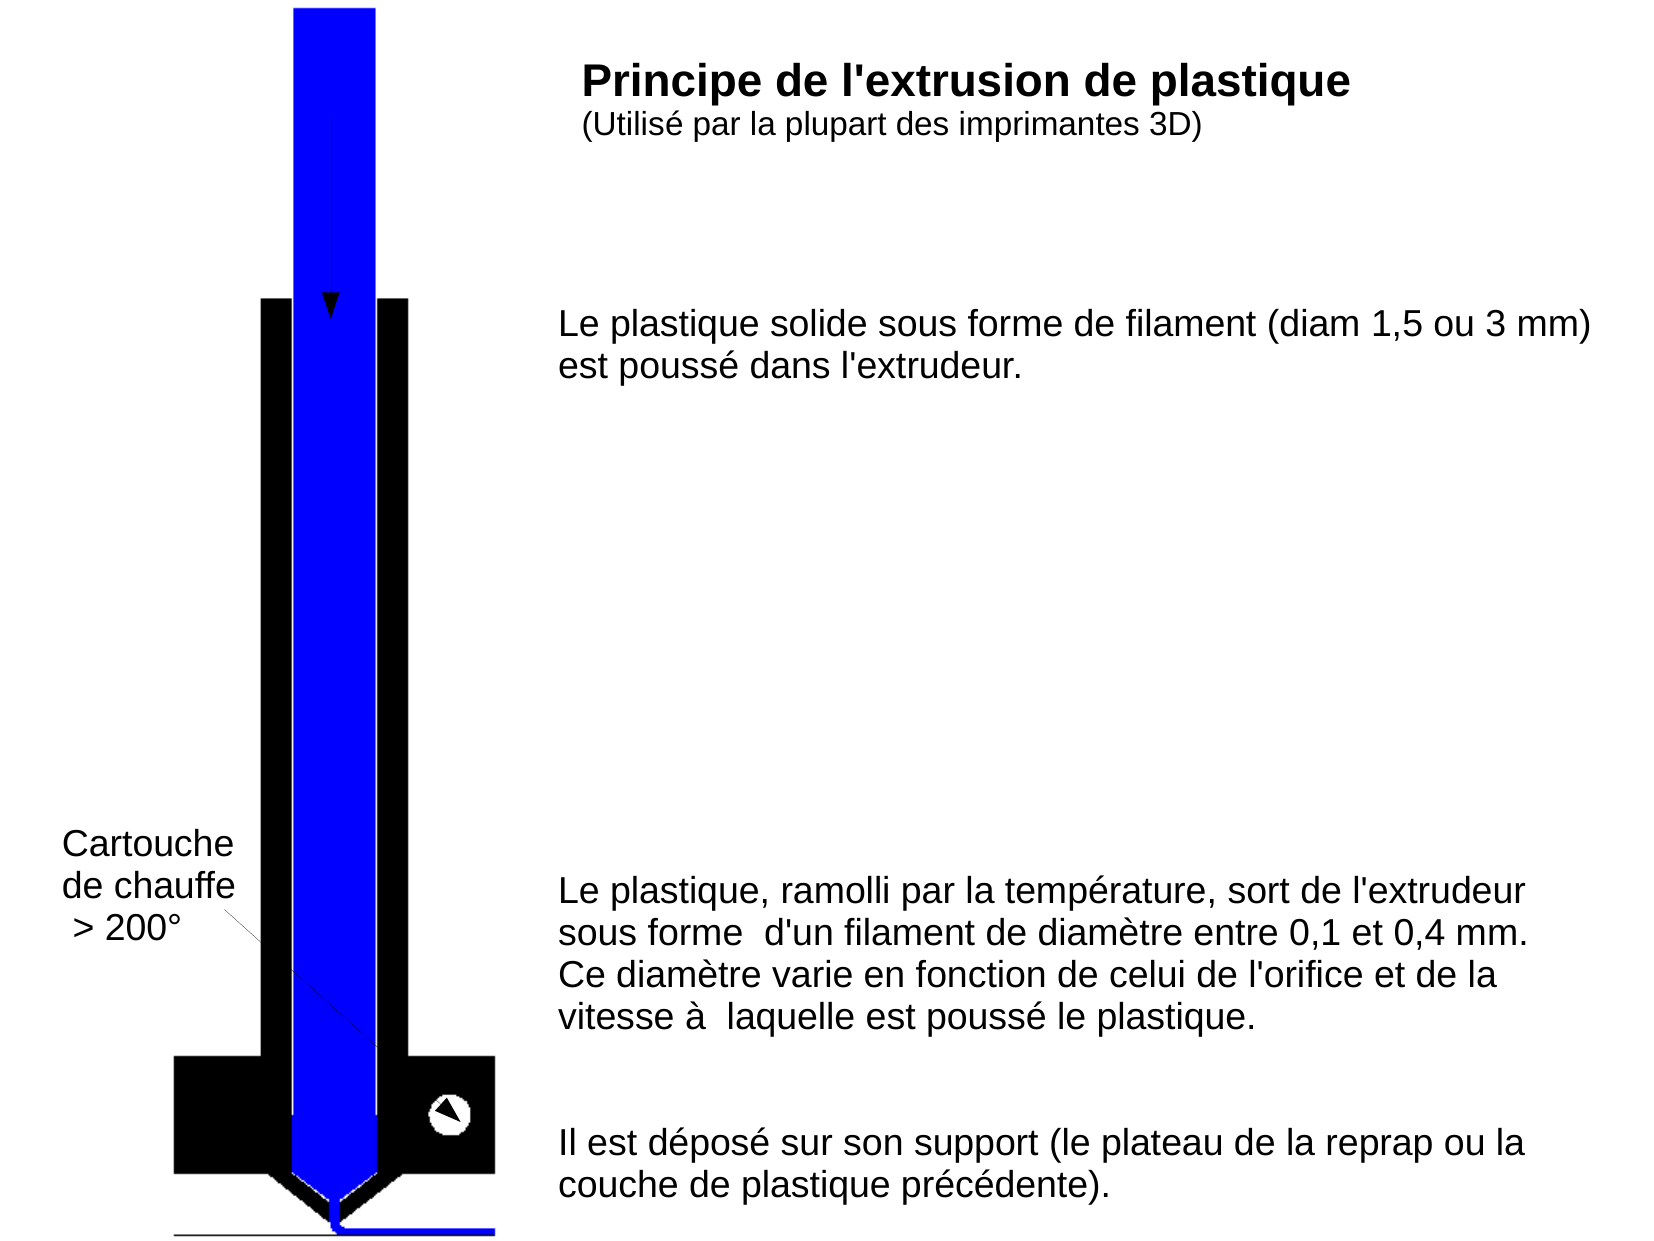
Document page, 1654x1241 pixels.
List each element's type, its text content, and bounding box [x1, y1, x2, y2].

picture [0, 0, 801, 1241]
text_box Le plastique, ramolli par la température, sort de l'extrudeur sous forme d'un filament de diamètre entre 0,1 et 0,4 mm. Ce diamètre varie en fonction de celui de l'orifice et de la vitesse à laquelle est poussé le plastique. Il est déposé sur son support (le plateau de la reprap ou la couche de plastique précédente). [543, 862, 1619, 1213]
text_box Cartouche de chauffe > 200° [47, 814, 260, 1006]
text_box Le plastique solide sous forme de filament (diam 1,5 ou 3 mm) est poussé dans l'extrudeur. [543, 295, 1619, 395]
text_box Principe de l'extrusion de plastique (Utilisé par la plupart des imprimantes 3D) [566, 47, 1560, 151]
